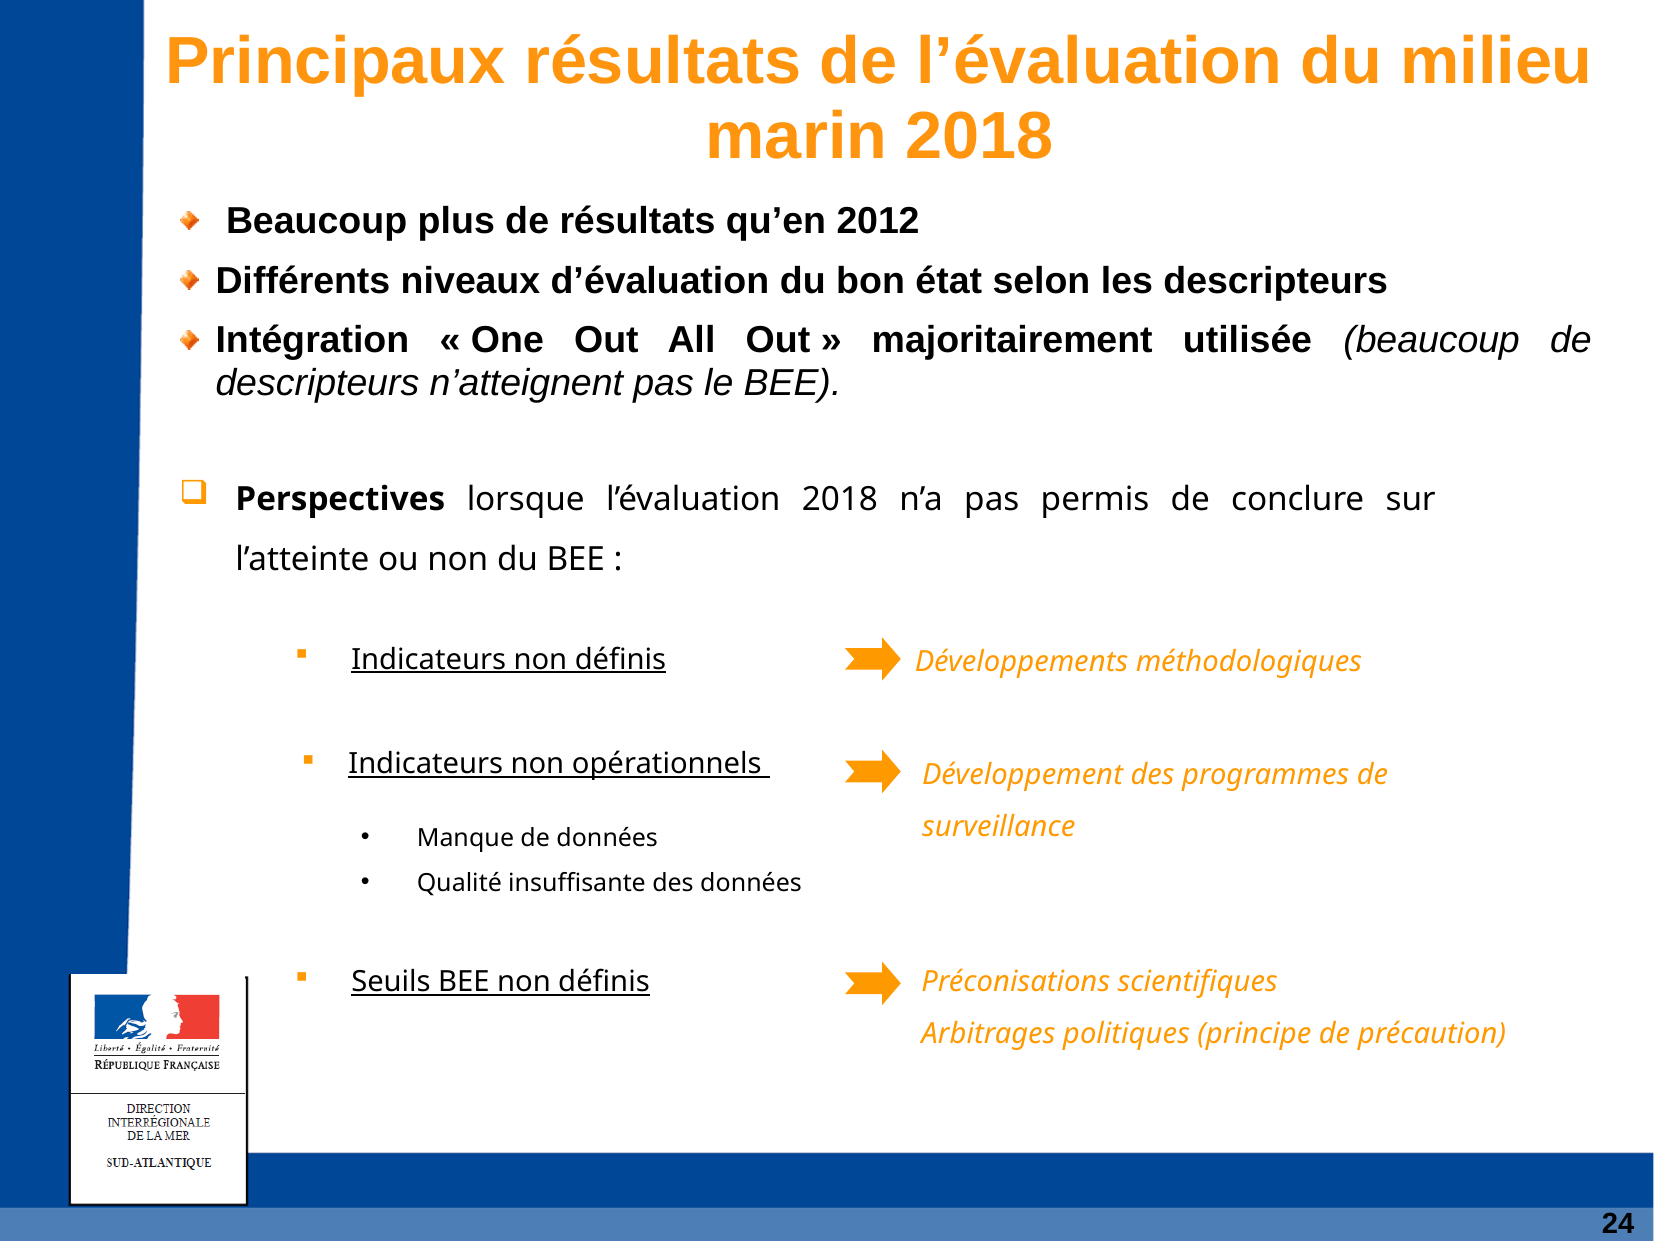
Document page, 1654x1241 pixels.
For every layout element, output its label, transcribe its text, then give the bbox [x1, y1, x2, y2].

text_box Perspectives lorsque l’évaluation 2018 n’a pas permis de conclure sur l’atteinte ou non du BEE : [164, 449, 1453, 585]
text_box Indicateurs non opérationnels [286, 740, 785, 789]
text_box Seuils BEE non définis [280, 937, 783, 1006]
picture [0, 0, 1654, 1241]
text_box Manque de données Qualité insuffisante des données [346, 798, 818, 904]
text_box Développement des programmes de surveillance [907, 729, 1547, 851]
text_box Principaux résultats de l’évaluation du milieu marin 2018 [141, 0, 1618, 201]
text_box [845, 961, 901, 1006]
text_box [845, 749, 901, 794]
text_box Préconisations scientifiques Arbitrages politiques (principe de précaution) [906, 936, 1614, 1058]
text_box Indicateurs non définis [280, 614, 783, 683]
text_box Développements méthodologiques [900, 616, 1378, 685]
text_box Beaucoup plus de résultats qu’en 2012 Différents niveaux d’évaluation du bon état selon les descripteurs Intégration « One Out All Out » majoritairement utilisée (beaucoup de descripteurs n’atteignent pas le BEE). [165, 192, 1607, 780]
text_box [845, 637, 901, 681]
